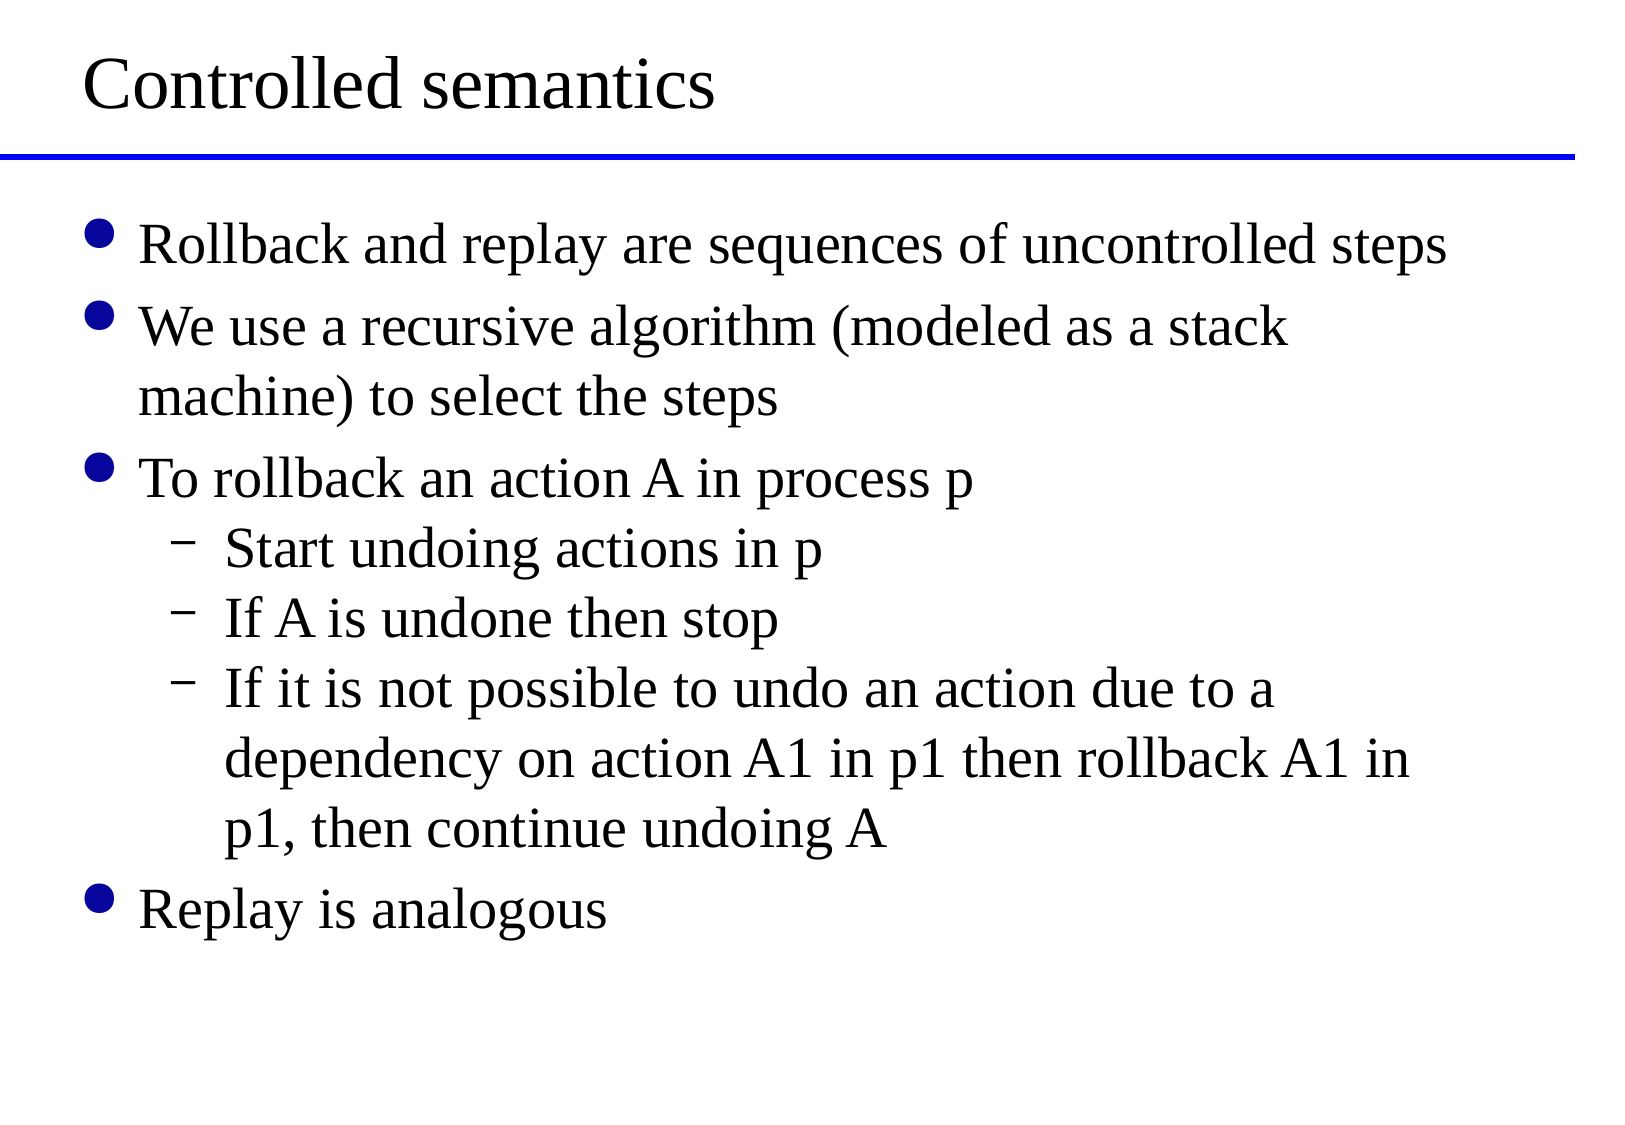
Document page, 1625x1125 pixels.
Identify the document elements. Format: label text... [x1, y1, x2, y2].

title Controlled semantics [67, 27, 1544, 131]
list Rollback and replay are sequences of uncontrolled steps We use a recursive algorithm (modeled as a stack machine) to select the steps To rollback an action A in process p Start undoing actions in p If A is undone then stop If it is not possible to undo an action due to a dependency on action A1 in p1 then rollback A1 in p1, then continue undoing A Replay is analogous [67, 198, 1478, 1061]
